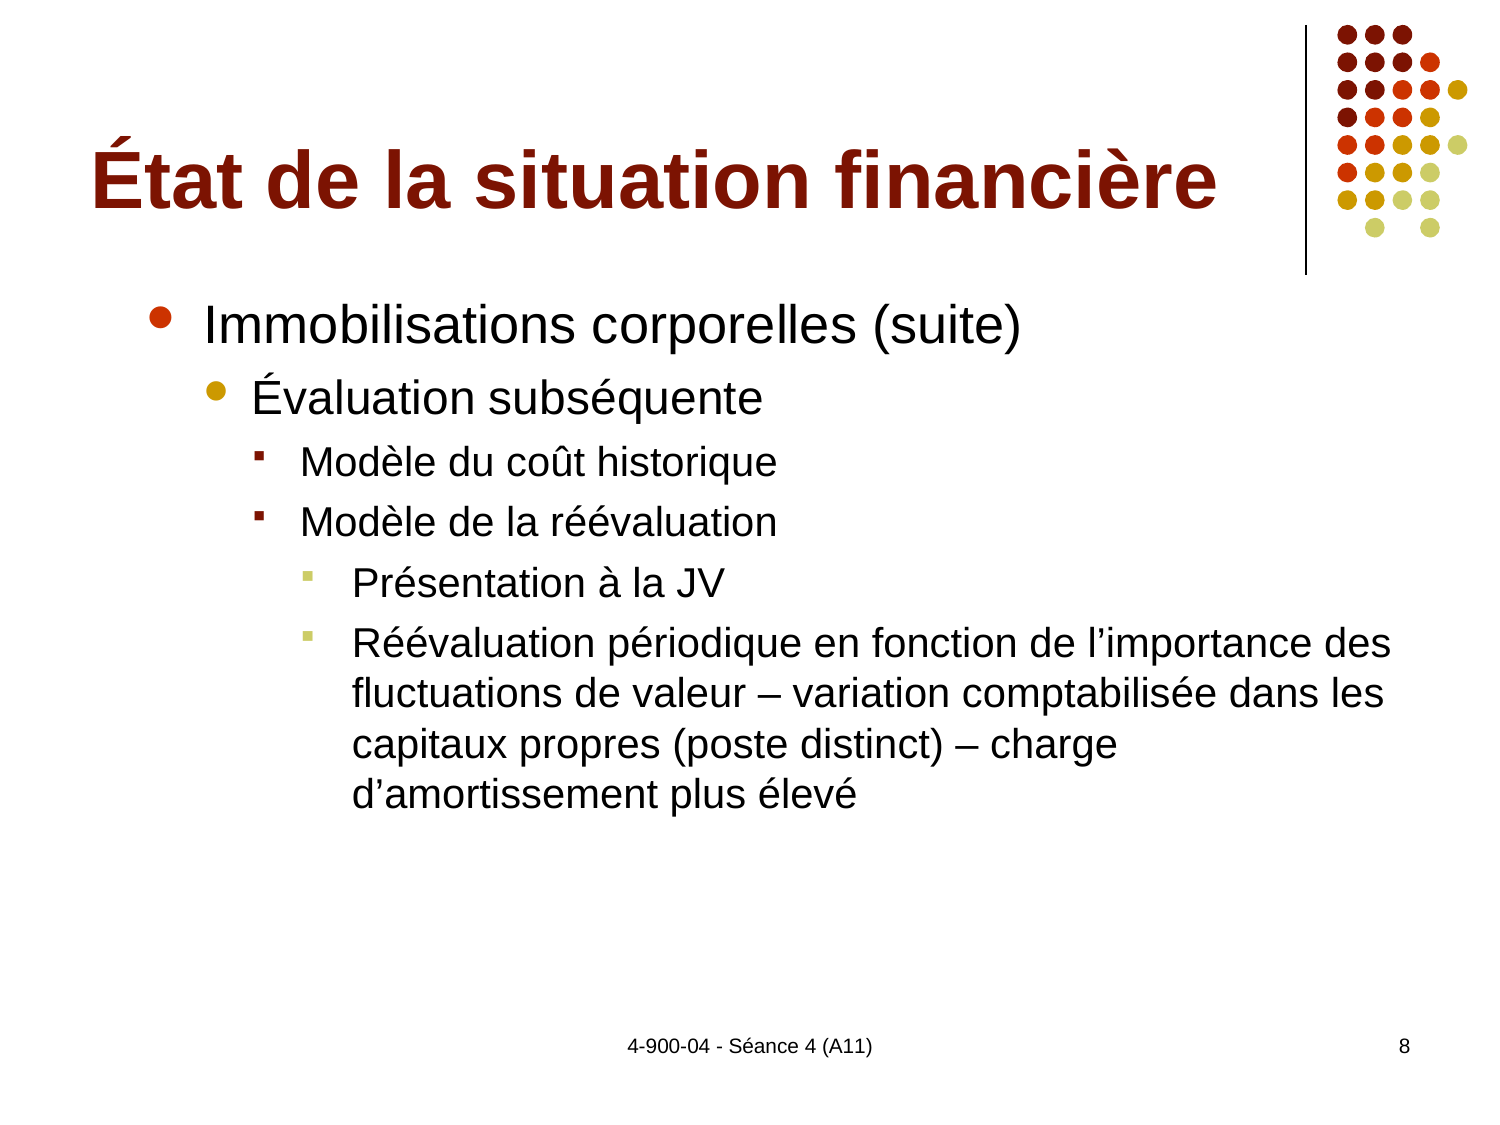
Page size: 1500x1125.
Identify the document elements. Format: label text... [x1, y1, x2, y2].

title État de la situation financière [74, 20, 1313, 233]
text_box 4-900-04 - Séance 4 (A11) [512, 1025, 988, 1101]
list Immobilisations corporelles (suite) Évaluation subséquente Modèle du coût historique Modèle de la réévaluation Présentation à la JV Réévaluation périodique en fonction de l’importance des fluctuations de valeur – variation comptabilisée dans les capitaux propres (poste distinct) – charge d’amortissement plus élevé [75, 282, 1426, 1006]
text_box <numéro> [1074, 1025, 1426, 1101]
